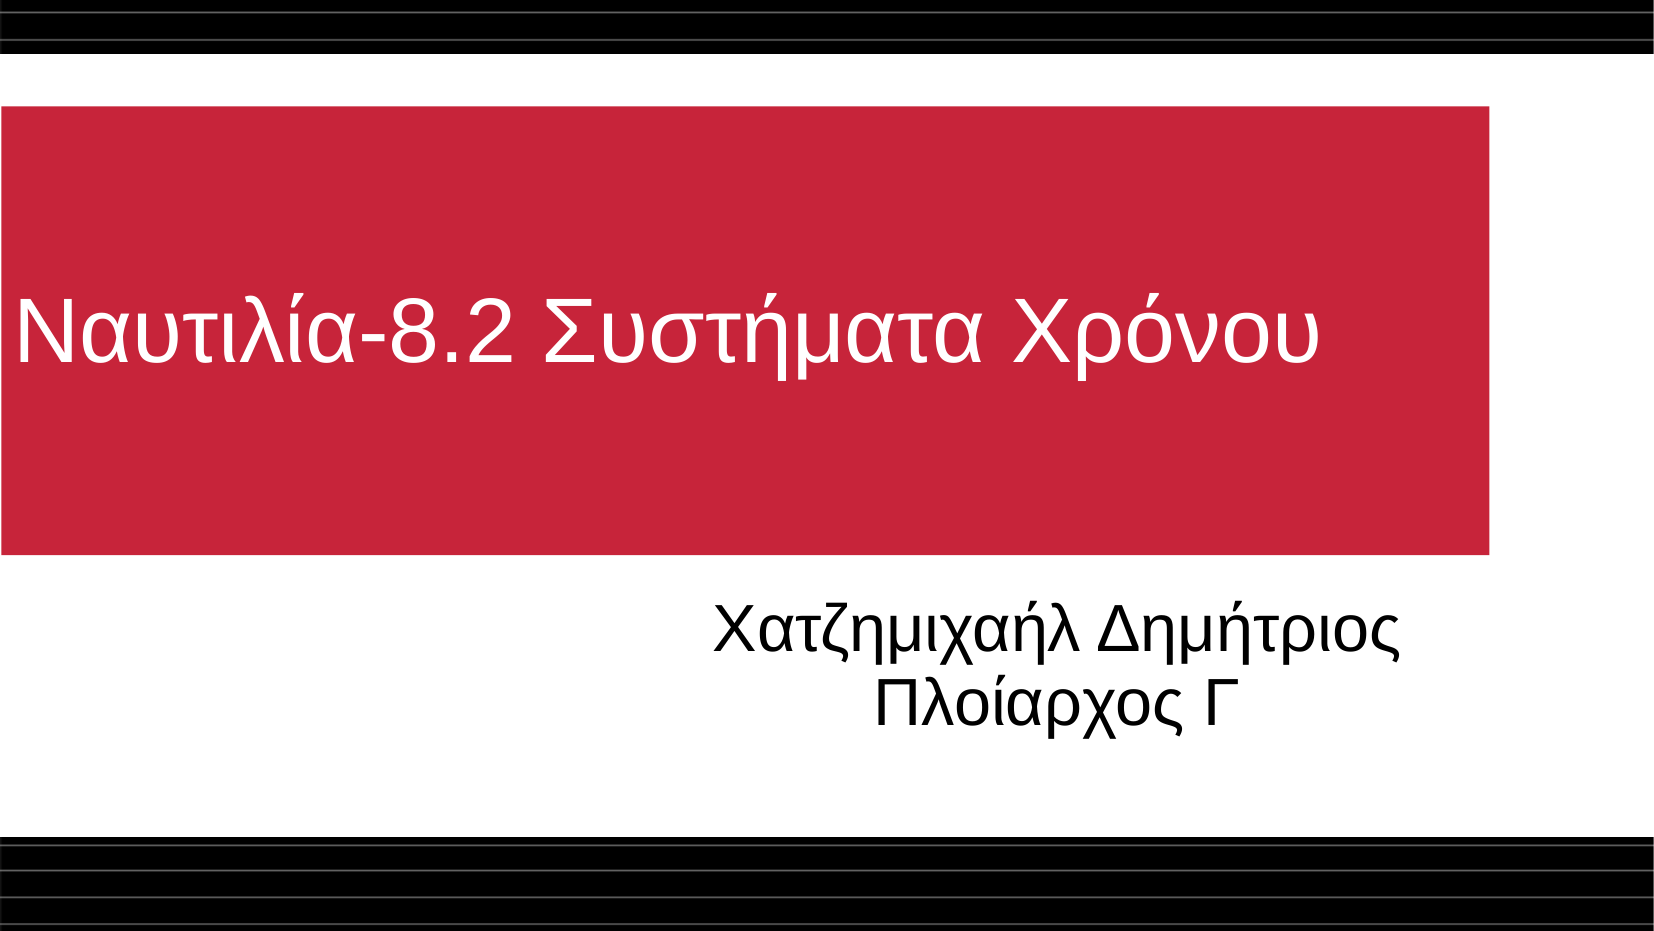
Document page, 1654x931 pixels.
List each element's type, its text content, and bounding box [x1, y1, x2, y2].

subtitle Χατζημιχαήλ Δημήτριος Πλοίαρχος Γ [625, 590, 1489, 804]
title Ναυτιλία-8.2 Συστήματα Χρόνου [1, 106, 1490, 556]
picture [0, 0, 1654, 54]
picture [0, 837, 1654, 931]
